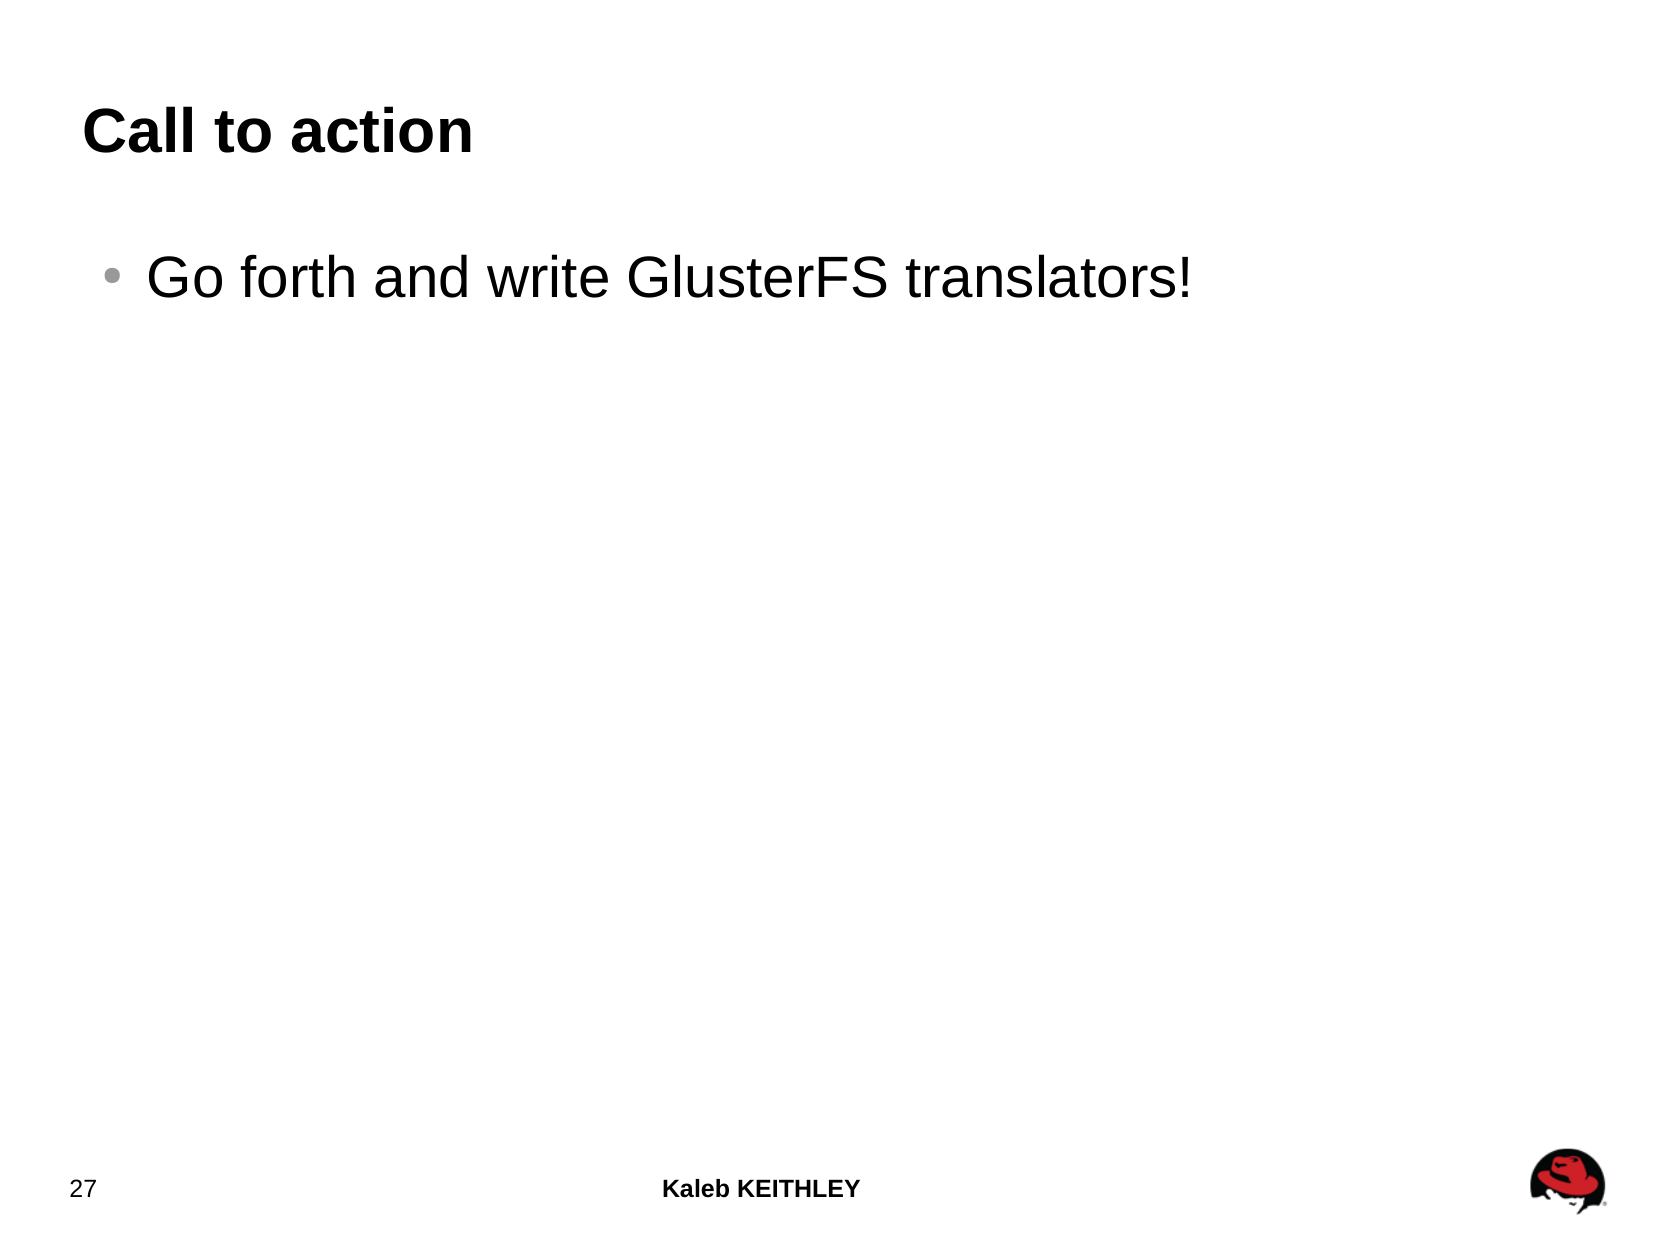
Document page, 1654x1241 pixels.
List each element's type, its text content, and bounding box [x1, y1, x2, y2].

picture [1529, 1146, 1613, 1224]
title Call to action [82, 37, 1571, 226]
list Go forth and write GlusterFS translators! [86, 244, 1576, 1039]
